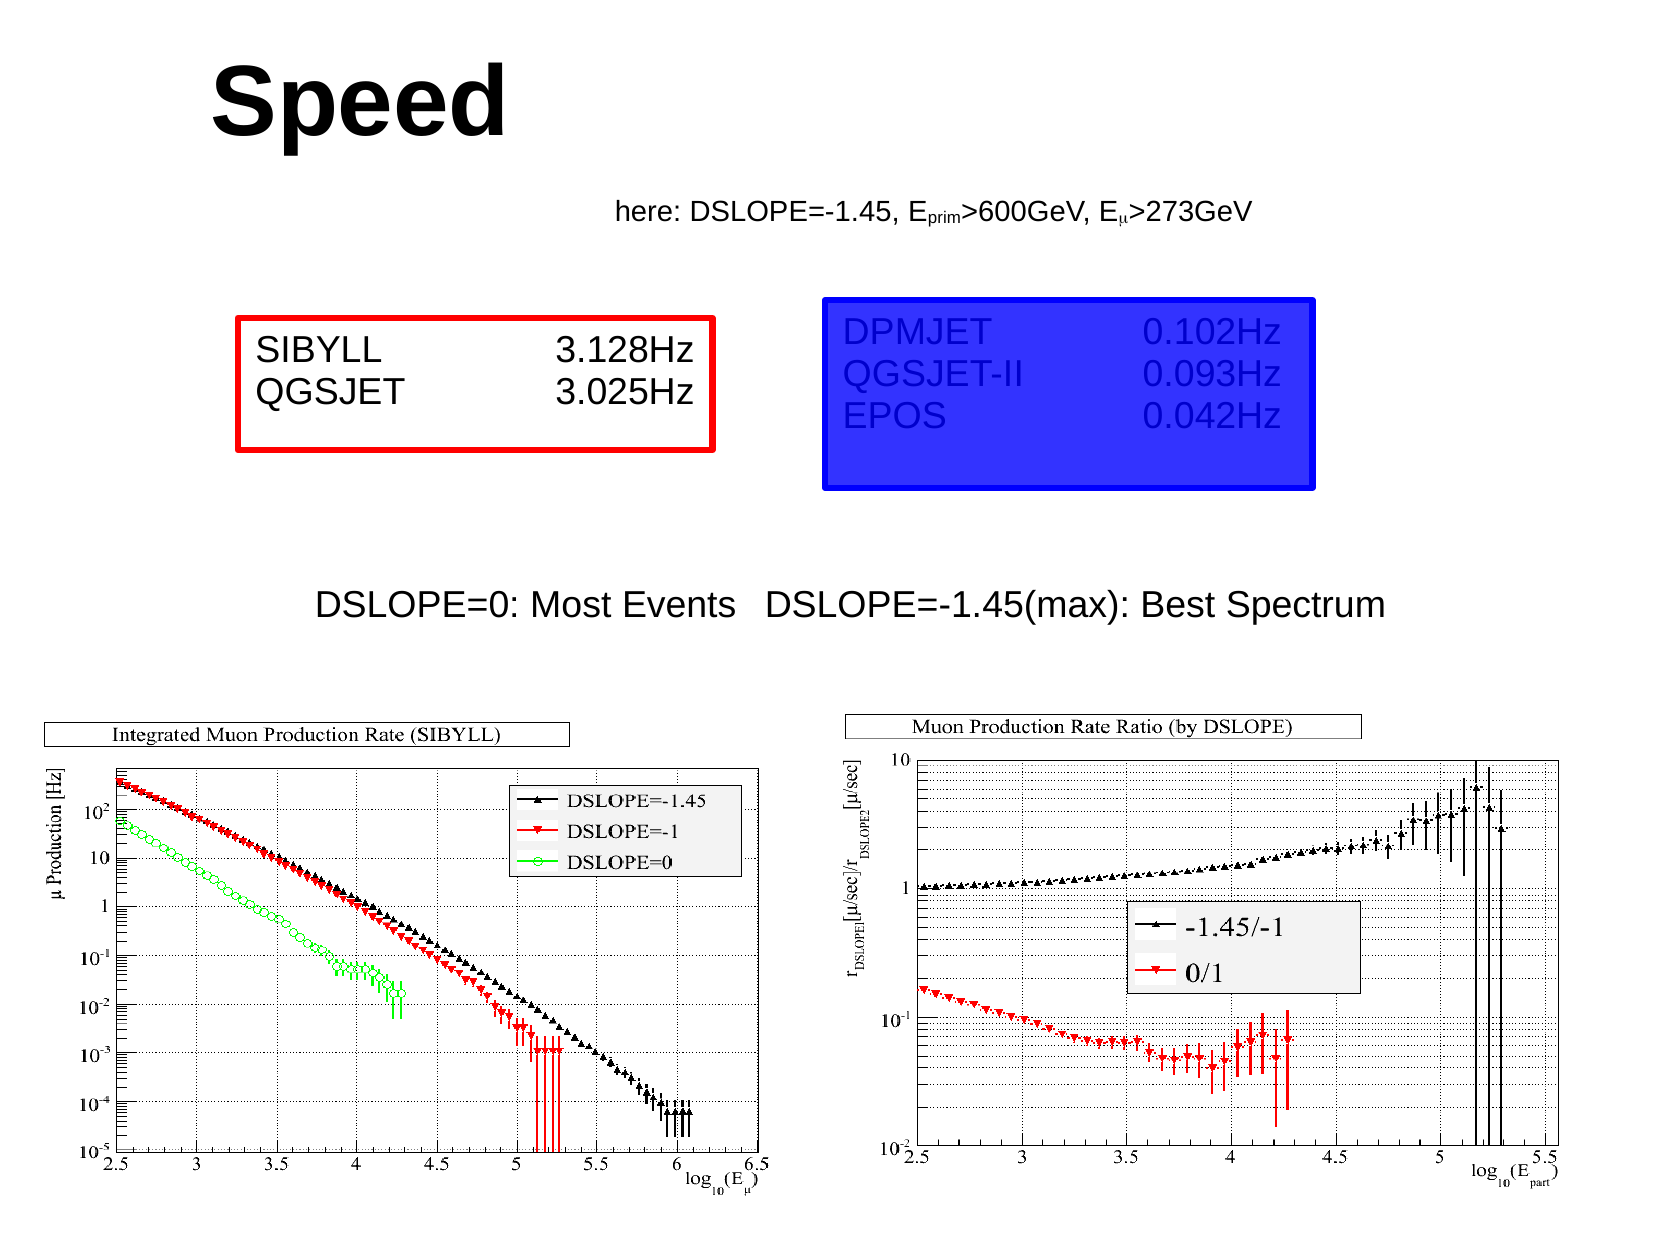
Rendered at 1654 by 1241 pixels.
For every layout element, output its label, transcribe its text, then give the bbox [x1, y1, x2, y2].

text_box Speed [195, 37, 526, 204]
text_box here: DSLOPE=-1.45, Eprim>600GeV, Em>273GeV [600, 187, 1265, 255]
text_box [825, 300, 1313, 488]
text_box SIBYLL 3.128Hz QGSJET 3.025Hz [237, 317, 713, 451]
picture [37, 712, 1639, 1201]
text_box DSLOPE=0: Most Events DSLOPE=-1.45(max): Best Spectrum [300, 576, 1398, 647]
